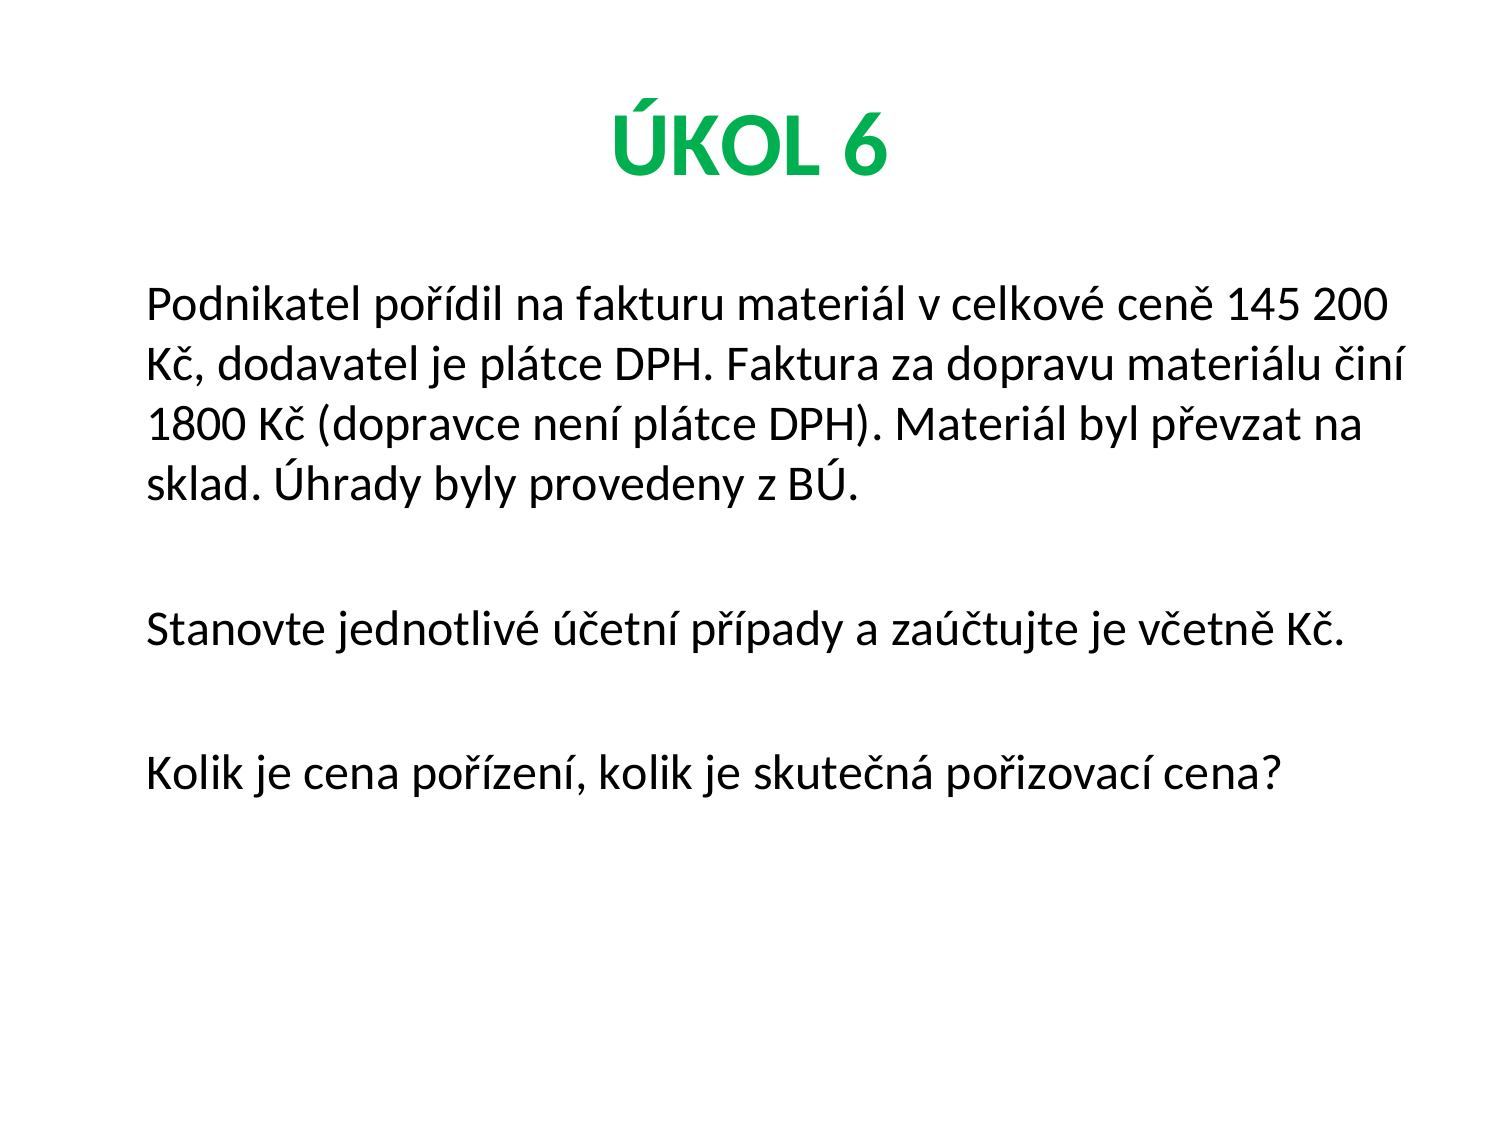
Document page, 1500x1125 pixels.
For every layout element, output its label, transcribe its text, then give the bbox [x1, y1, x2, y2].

list Podnikatel pořídil na fakturu materiál v celkové ceně 145 200 Kč, dodavatel je plátce DPH. Faktura za dopravu materiálu činí 1800 Kč (dopravce není plátce DPH). Materiál byl převzat na sklad. Úhrady byly provedeny z BÚ. Stanovte jednotlivé účetní případy a zaúčtujte je včetně Kč. Kolik je cena pořízení, kolik je skutečná pořizovací cena? [75, 262, 1426, 1006]
title ÚKOL 6 [75, 45, 1426, 233]
